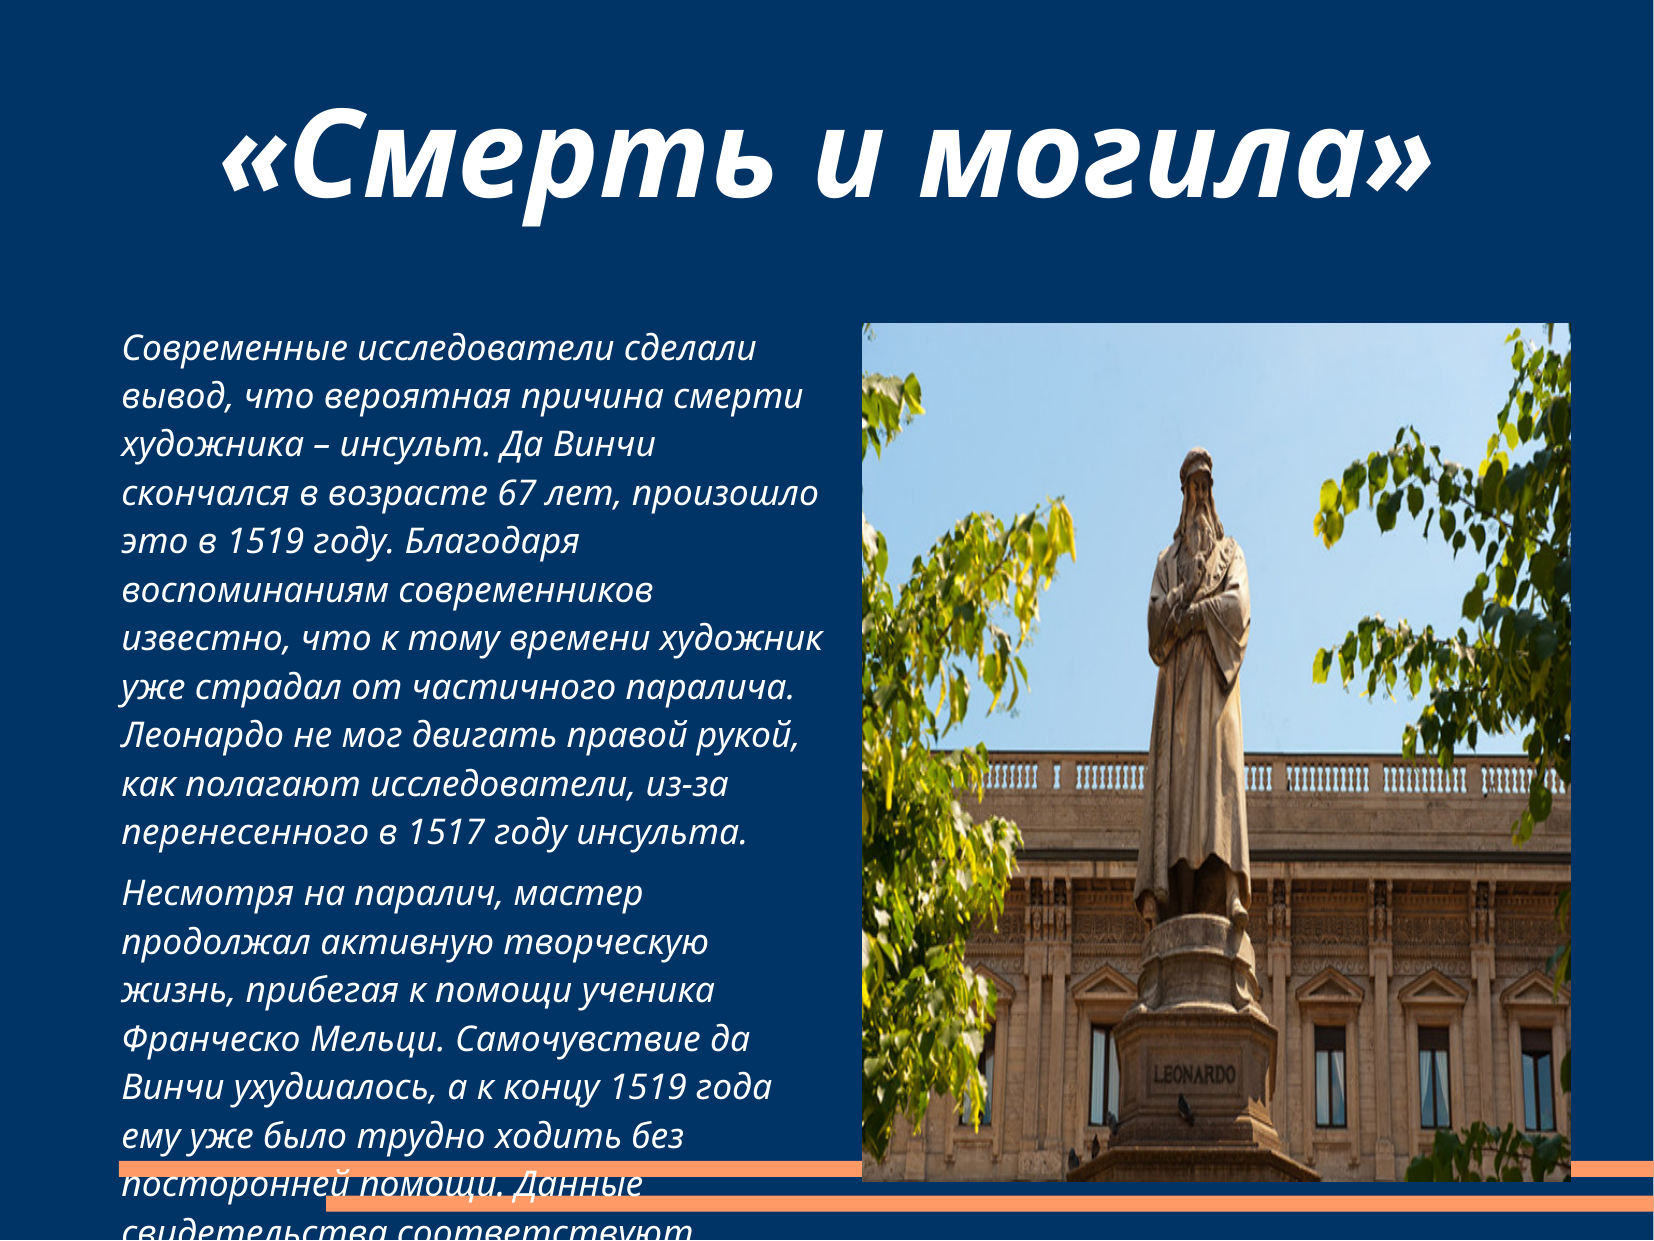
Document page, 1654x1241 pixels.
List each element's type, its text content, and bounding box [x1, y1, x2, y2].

title «Смерть и могила» [121, 46, 1534, 254]
list Современные исследователи сделали вывод, что вероятная причина смерти художника – инсульт. Да Винчи скончался в возрасте 67 лет, произошло это в 1519 году. Благодаря воспоминаниям современников известно, что к тому времени художник уже страдал от частичного паралича. Леонардо не мог двигать правой рукой, как полагают исследователи, из-за перенесенного в 1517 году инсульта. Несмотря на паралич, мастер продолжал активную творческую жизнь, прибегая к помощи ученика Франческо Мельци. Самочувствие да Винчи ухудшалось, а к концу 1519 года ему уже было трудно ходить без посторонней помощи. Данные свидетельства соответствуют теоретическому диагнозу. Как полагают ученые, повторный приступ нарушения мозгового кровообращения в 1519 году завершил жизненный путь знаменитого итальянцаК сожалению, могила мастера была разорена в ходе гугенотских войн. [121, 322, 824, 1146]
picture [862, 323, 1571, 1182]
